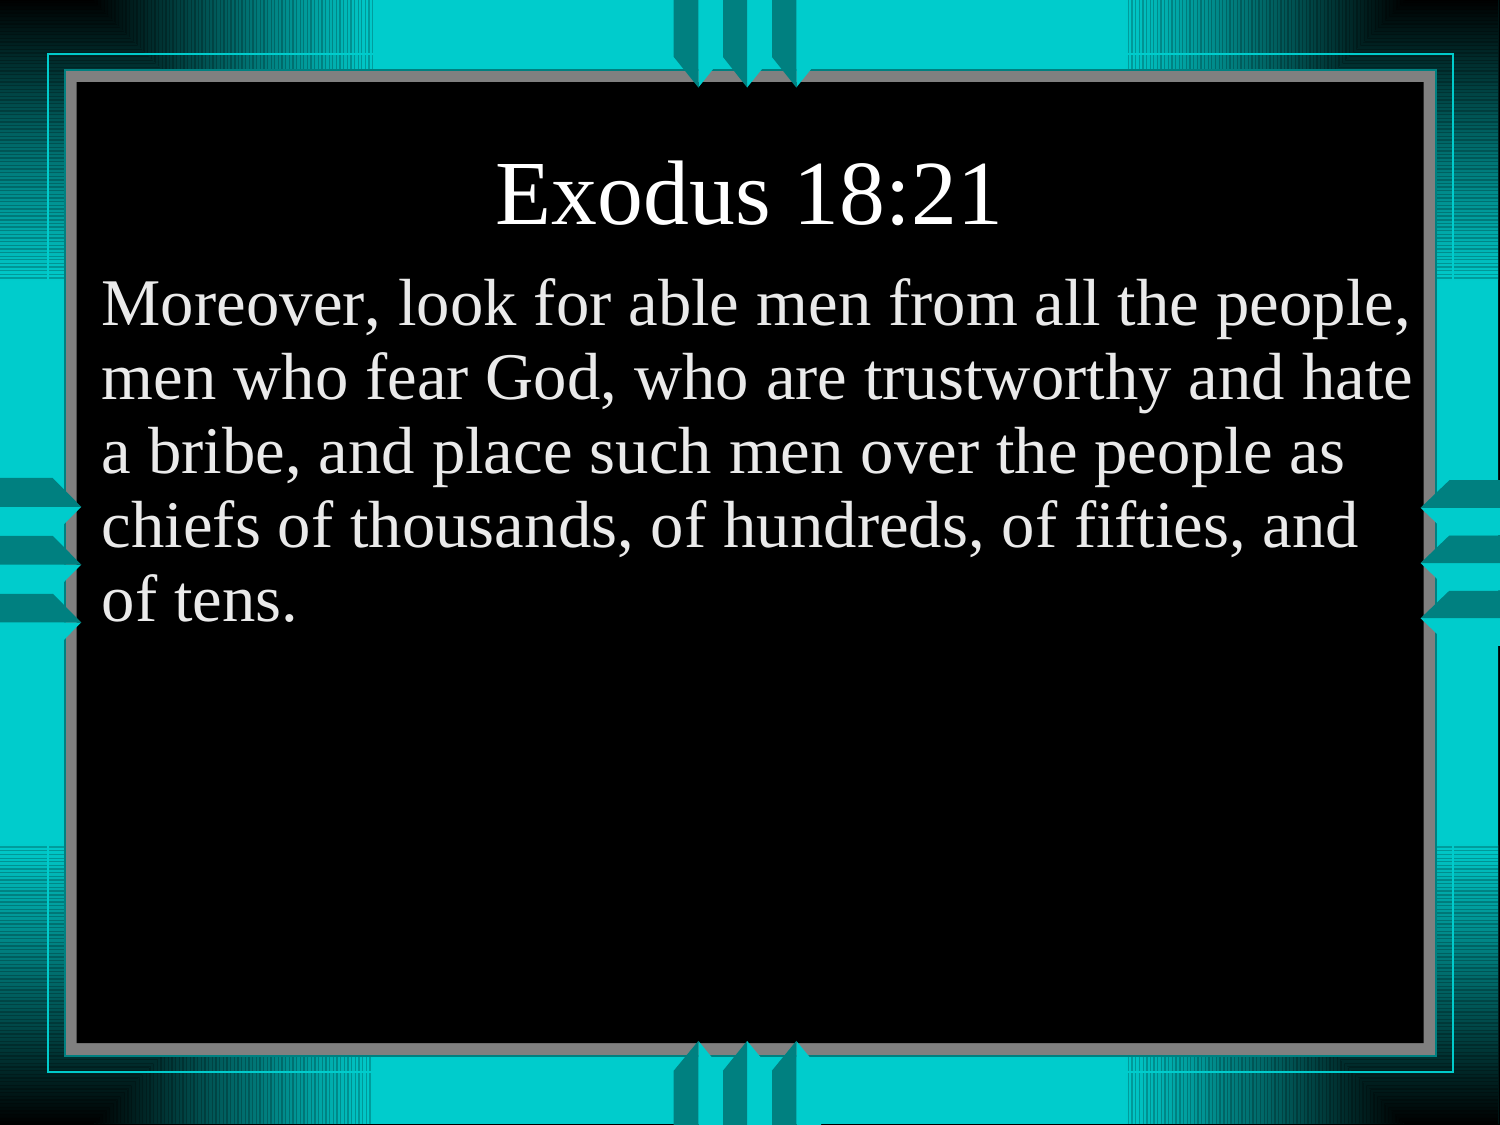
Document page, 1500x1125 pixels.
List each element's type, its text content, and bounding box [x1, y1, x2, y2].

title Exodus 18:21 [112, 99, 1388, 258]
text_box Moreover, look for able men from all the people, men who fear God, who are trustworthy and hate a bribe, and place such men over the people as chiefs of thousands, of hundreds, of fifties, and of tens. [86, 258, 1437, 955]
